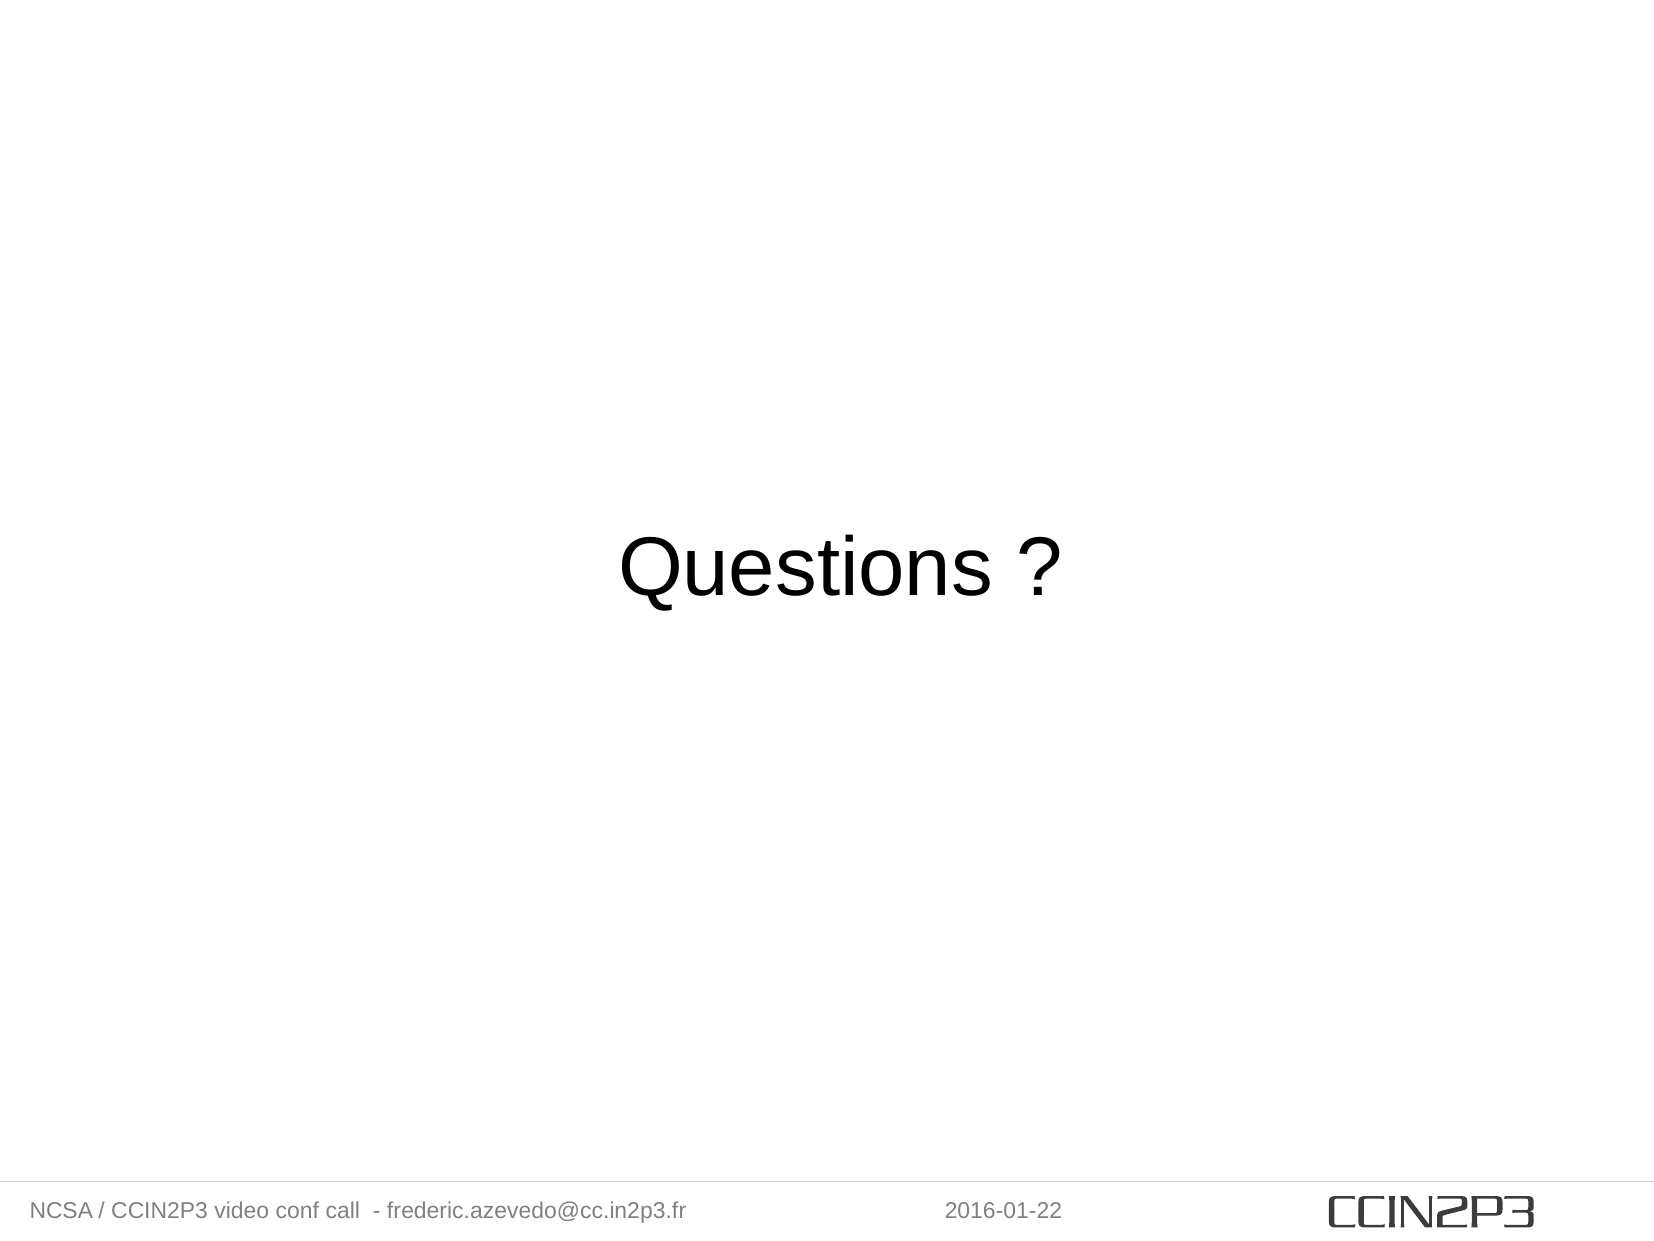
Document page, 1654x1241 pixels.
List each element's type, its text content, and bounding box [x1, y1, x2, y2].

list Questions ? [59, 141, 1607, 1134]
